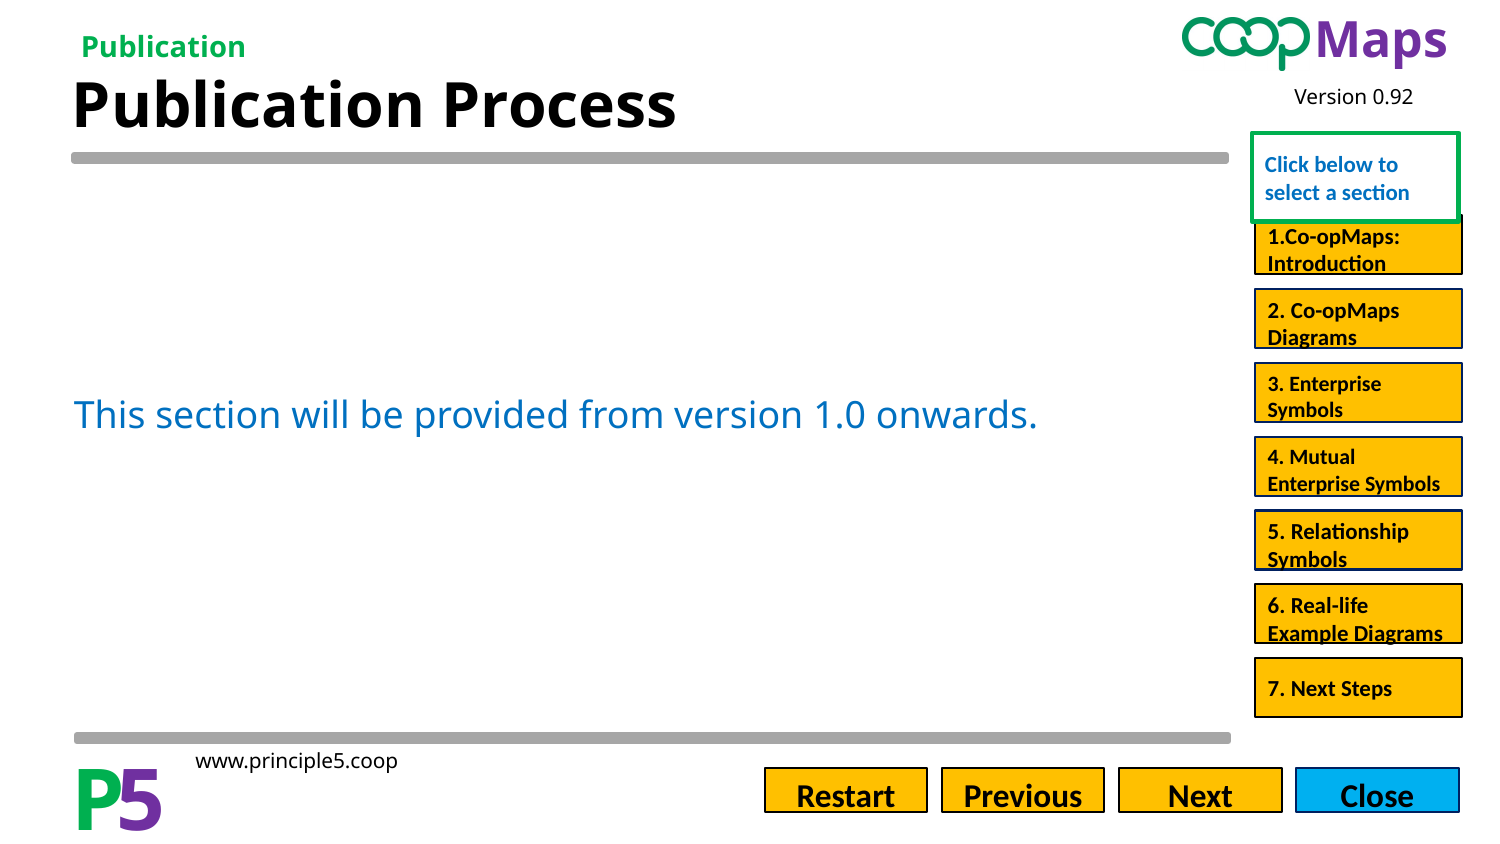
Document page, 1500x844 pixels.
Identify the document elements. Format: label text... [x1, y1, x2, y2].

text_box Previous [942, 767, 1105, 813]
text_box Publication Process [59, 59, 692, 148]
text_box 2. Co-opMaps Diagrams [1254, 289, 1462, 349]
text_box 5. Relationship Symbols [1254, 510, 1462, 570]
text_box 6. Real-life Example Diagrams [1254, 584, 1462, 644]
text_box P [59, 738, 103, 827]
text_box Publication [68, 22, 255, 71]
text_box [74, 154, 1226, 161]
text_box [59, 162, 1182, 724]
text_box 5 [103, 744, 199, 827]
text_box www.principle5.coop [177, 744, 473, 783]
text_box Restart [764, 767, 928, 813]
text_box This section will be provided from version 1.0 onwards. [59, 383, 1093, 443]
text_box [76, 735, 1229, 742]
text_box Next [1119, 767, 1282, 813]
text_box Maps [1299, 0, 1460, 76]
text_box Click below to select a section [1252, 132, 1459, 222]
text_box 1.Co-opMaps: Introduction [1254, 215, 1462, 275]
text_box Close [1296, 767, 1459, 813]
text_box Version 0.92 [1281, 73, 1459, 119]
text_box 4. Mutual Enterprise Symbols [1254, 436, 1462, 496]
text_box 7. Next Steps [1254, 658, 1462, 718]
picture [1181, 17, 1310, 71]
text_box 3. Enterprise Symbols [1254, 362, 1462, 422]
